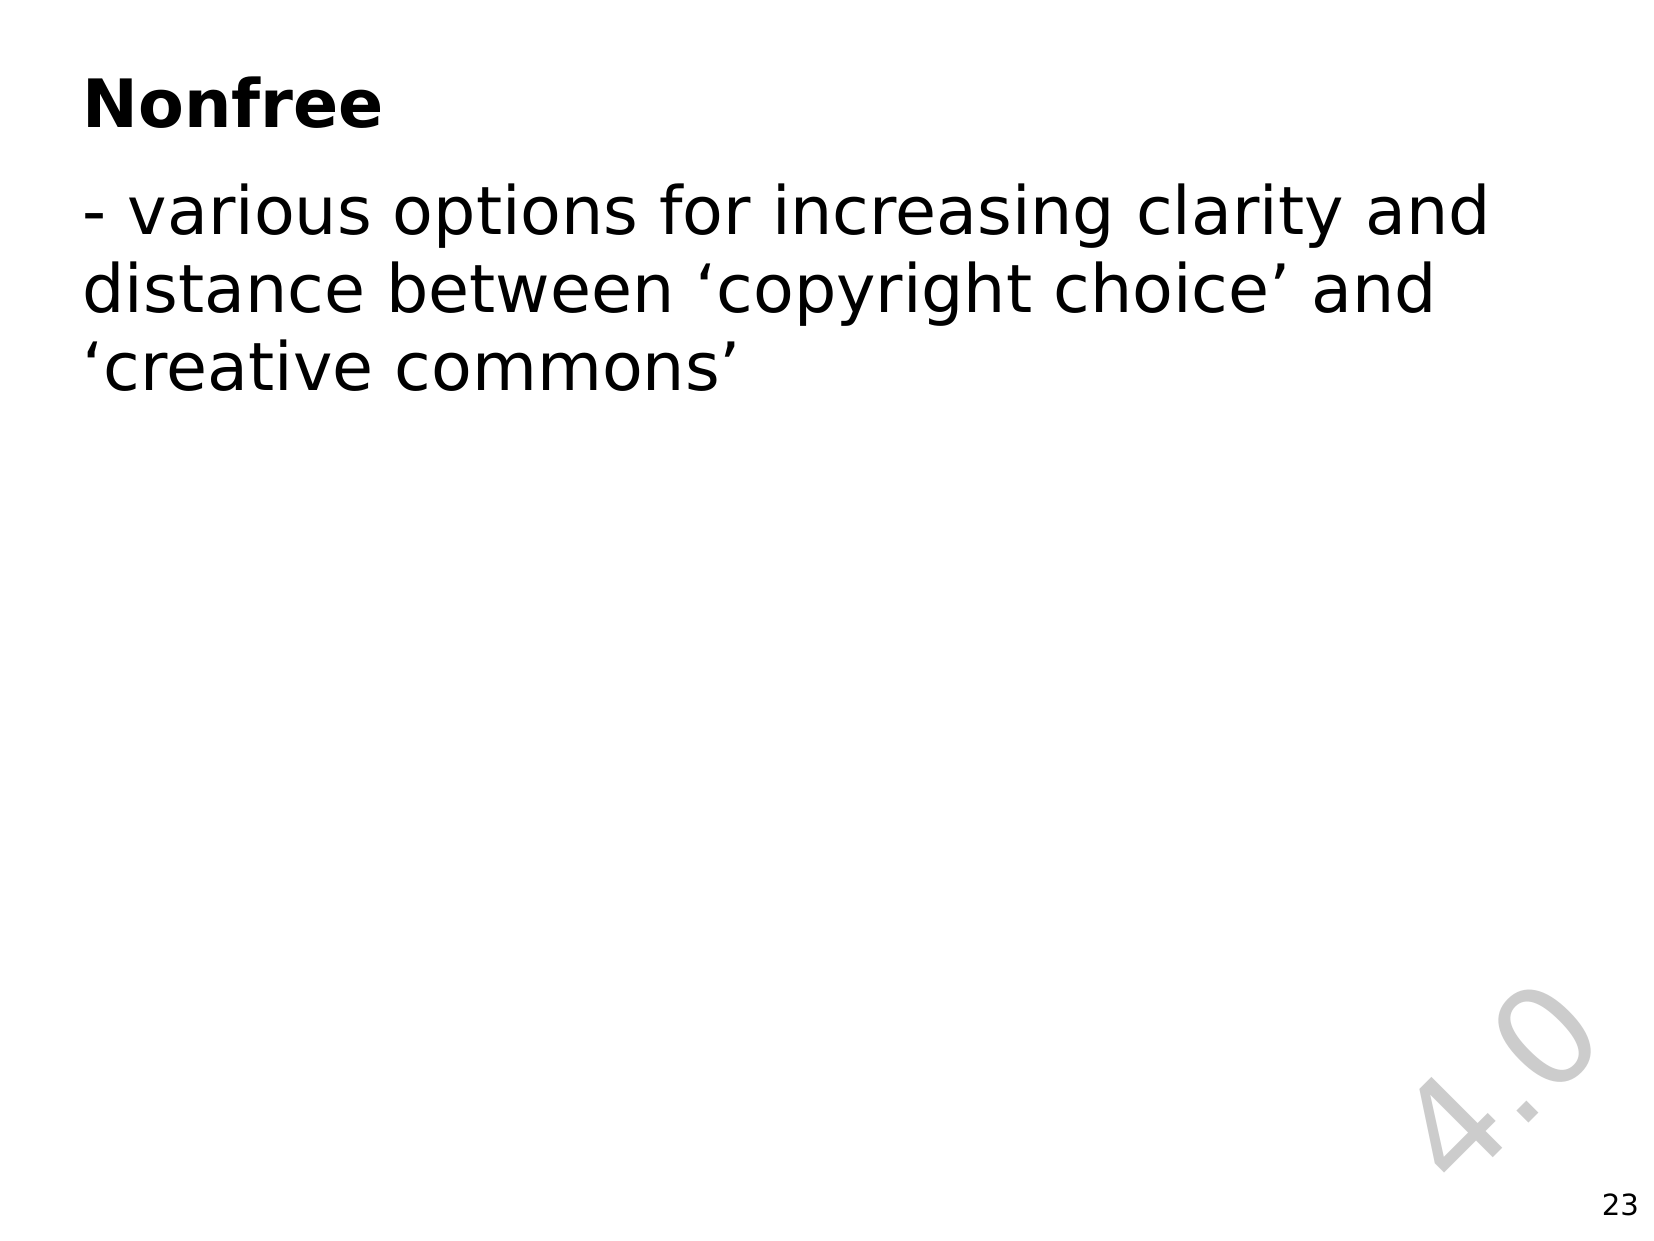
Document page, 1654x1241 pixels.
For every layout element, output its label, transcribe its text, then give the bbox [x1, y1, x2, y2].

list Nonfree - various options for increasing clarity and distance between ‘copyright choice’ and ‘creative commons’ [82, 65, 1571, 1062]
text_box 4.0 [1350, 934, 1651, 1234]
